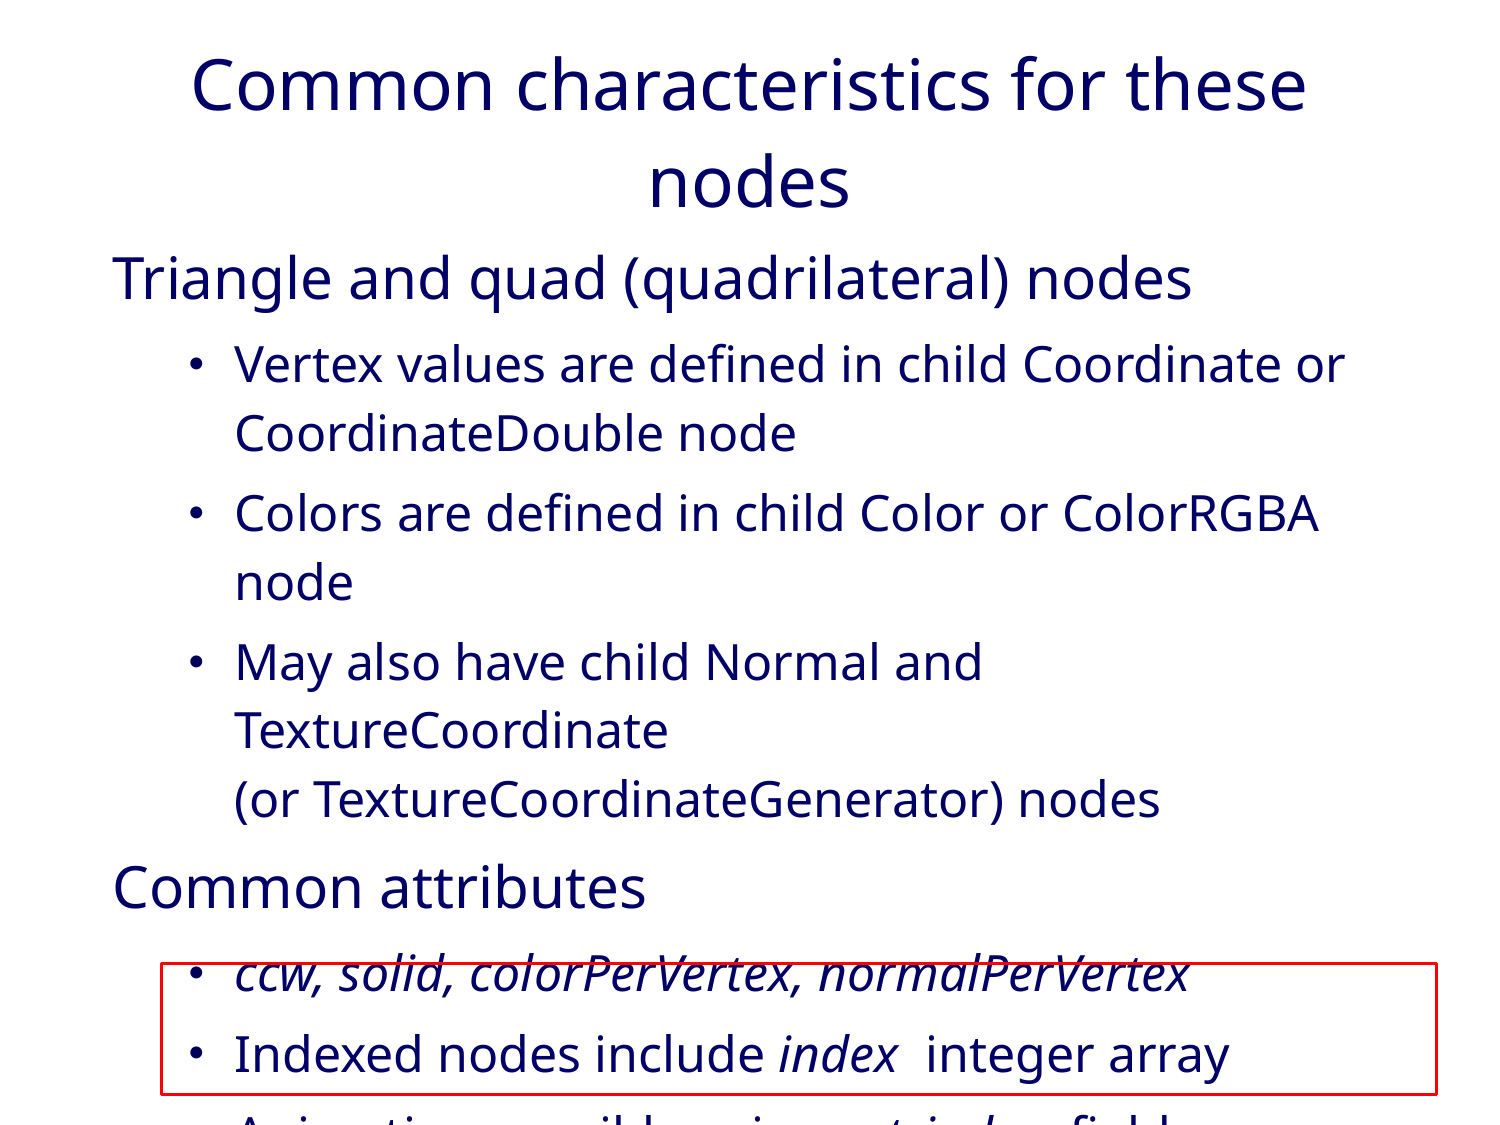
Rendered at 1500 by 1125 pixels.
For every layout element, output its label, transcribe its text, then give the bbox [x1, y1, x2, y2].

title Common characteristics for these nodes [112, 44, 1388, 218]
list Triangle and quad (quadrilateral) nodes Vertex values are defined in child Coordinate or CoordinateDouble node Colors are defined in child Color or ColorRGBA node May also have child Normal and TextureCoordinate (or TextureCoordinateGenerator) nodes Common attributes ccw, solid, colorPerVertex, normalPerVertex Indexed nodes include index integer array Animation possible using set_index field Caution: some nodes use -1 sentinel index value but many don't, so always check indexing rules closely [112, 237, 1426, 1083]
list Triangle and quad (quadrilateral) nodes Vertex values are defined in child Coordinate or CoordinateDouble node Colors are defined in child Color or ColorRGBA node May also have child Normal and TextureCoordinate (or TextureCoordinateGenerator) nodes Common attributes ccw, solid, colorPerVertex, normalPerVertex Indexed nodes include index integer array Animation possible using set_index field Caution: some nodes use -1 sentinel index value but many don't, so always check indexing rules closely [163, 965, 1426, 1083]
